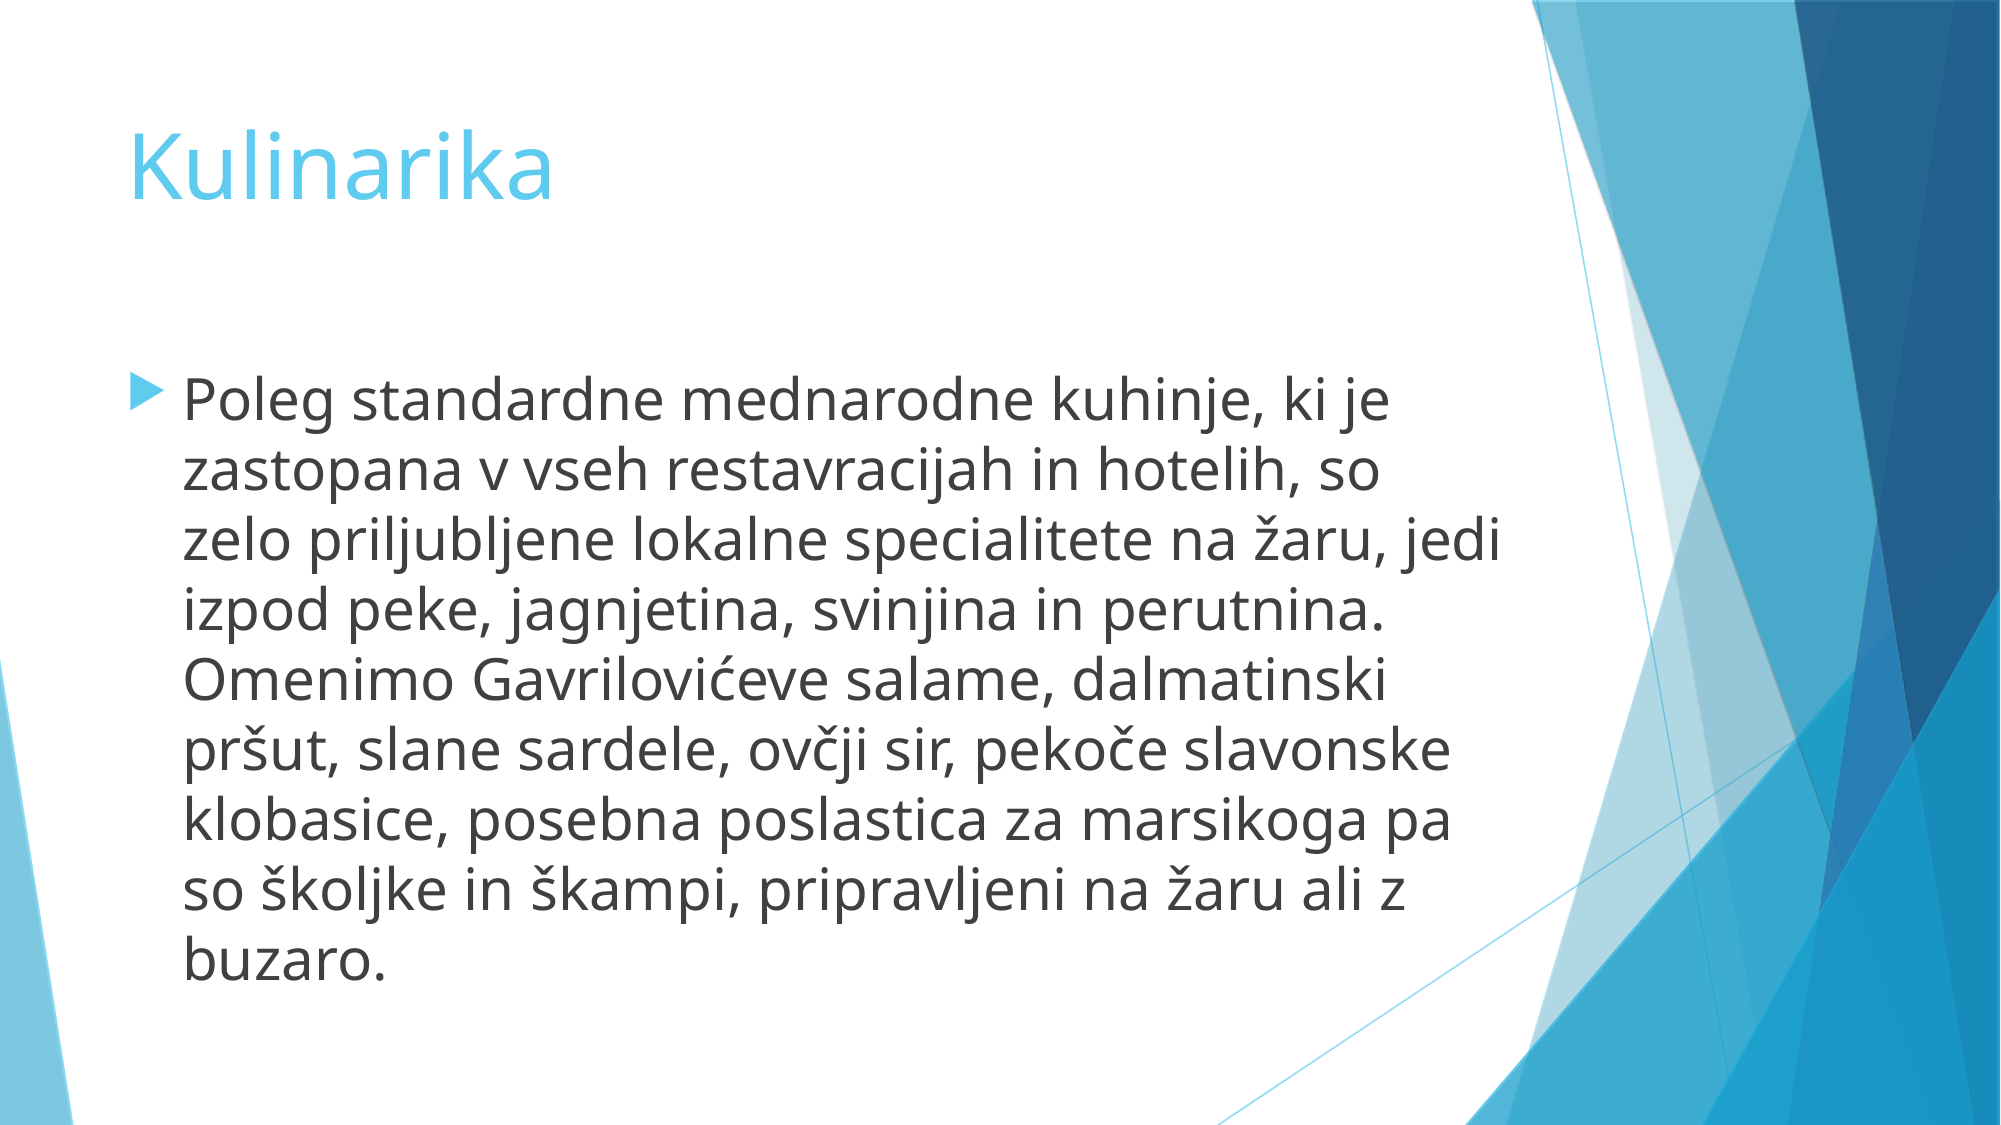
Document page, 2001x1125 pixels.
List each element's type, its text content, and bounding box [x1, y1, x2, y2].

title Kulinarika [111, 99, 1522, 317]
list Poleg standardne mednarodne kuhinje, ki je zastopana v vseh restavracijah in hotelih, so zelo priljubljene lokalne specialitete na žaru, jedi izpod peke, jagnjetina, svinjina in perutnina. Omenimo Gavrilovićeve salame, dalmatinski pršut, slane sardele, ovčji sir, pekoče slavonske klobasice, posebna poslastica za marsikoga pa so školjke in škampi, pripravljeni na žaru ali z buzaro. [111, 354, 1522, 992]
